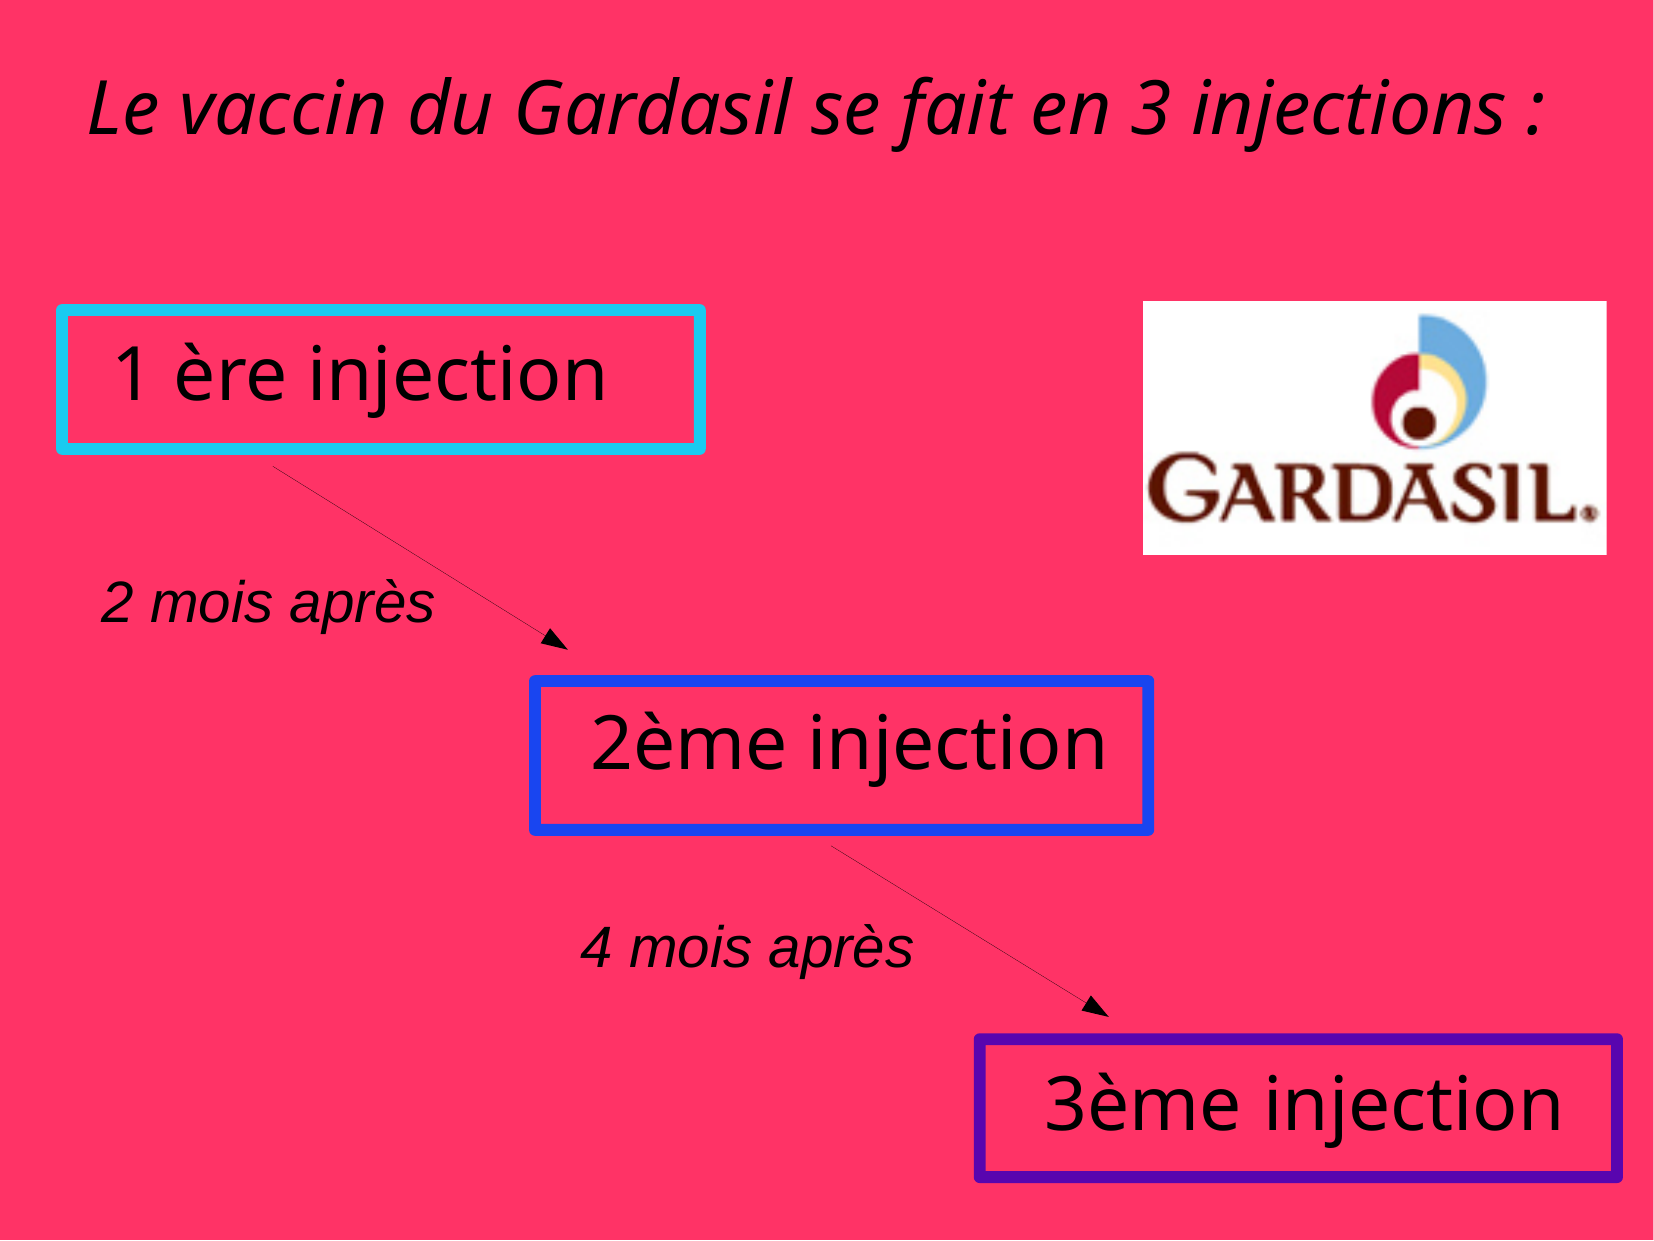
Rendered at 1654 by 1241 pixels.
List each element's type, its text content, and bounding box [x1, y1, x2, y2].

text_box 4 mois après [565, 907, 1018, 988]
picture [1143, 301, 1607, 555]
text_box 3ème injection [1029, 1046, 1611, 1166]
text_box Le vaccin du Gardasil se fait en 3 injections : [0, 47, 1654, 147]
text_box 1 ère injection [96, 316, 685, 432]
text_box 2 mois après [86, 562, 455, 642]
text_box 2ème injection [575, 687, 1142, 802]
